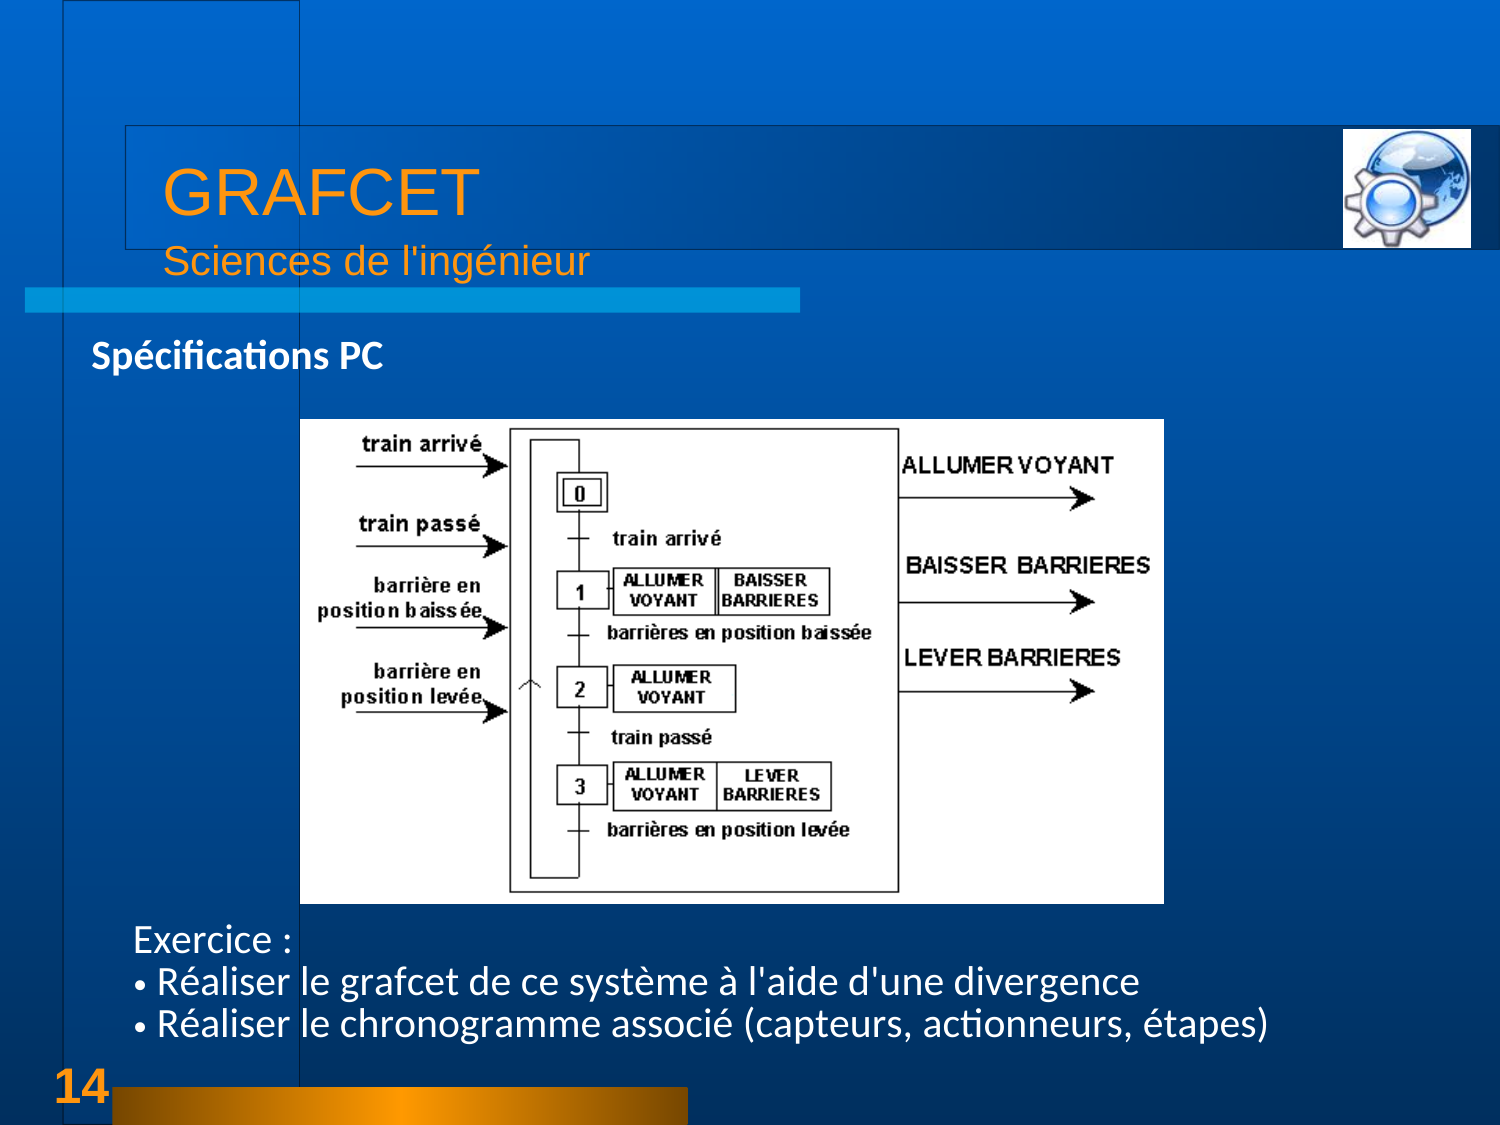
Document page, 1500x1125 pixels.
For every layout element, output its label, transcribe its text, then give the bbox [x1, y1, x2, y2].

text_box Spécifications PC [76, 331, 1004, 987]
picture [300, 419, 1164, 904]
text_box Exercice : Réaliser le grafcet de ce système à l'aide d'une divergence Réaliser le chronogramme associé (capteurs, actionneurs, étapes) [118, 915, 1388, 1084]
picture [1343, 129, 1471, 248]
